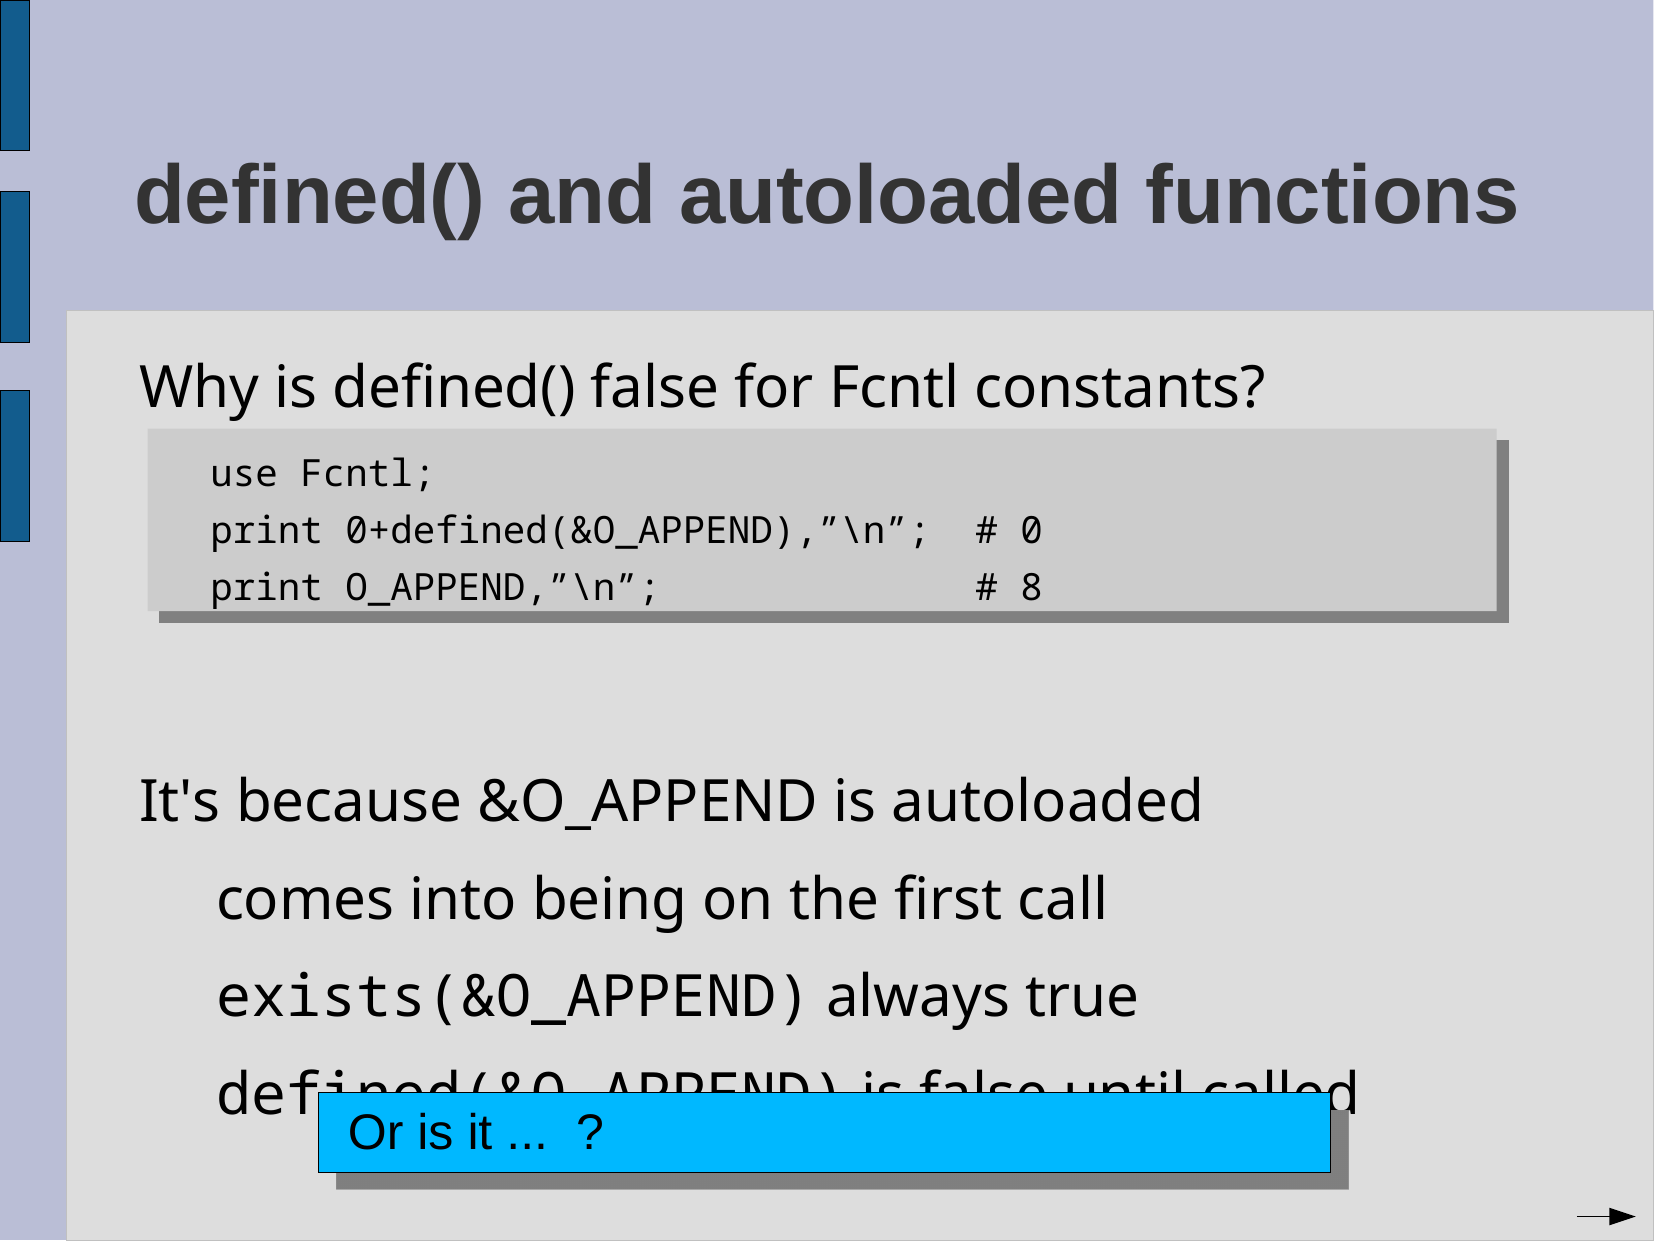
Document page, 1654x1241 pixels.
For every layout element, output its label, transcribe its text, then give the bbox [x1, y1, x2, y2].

list Why is defined() false for Fcntl constants? It's because &O_APPEND is autoloaded comes into being on the first call exists(&O_APPEND) always true defined(&O_APPEND) is false until called [121, 344, 1534, 1042]
title defined() and autoloaded functions [121, 91, 1534, 299]
text_box Or is it ... ? [318, 1092, 1331, 1173]
text_box use Fcntl; print 0+defined(&O_APPEND),”\n”; # 0 print O_APPEND,”\n”; # 8 [147, 428, 1497, 609]
